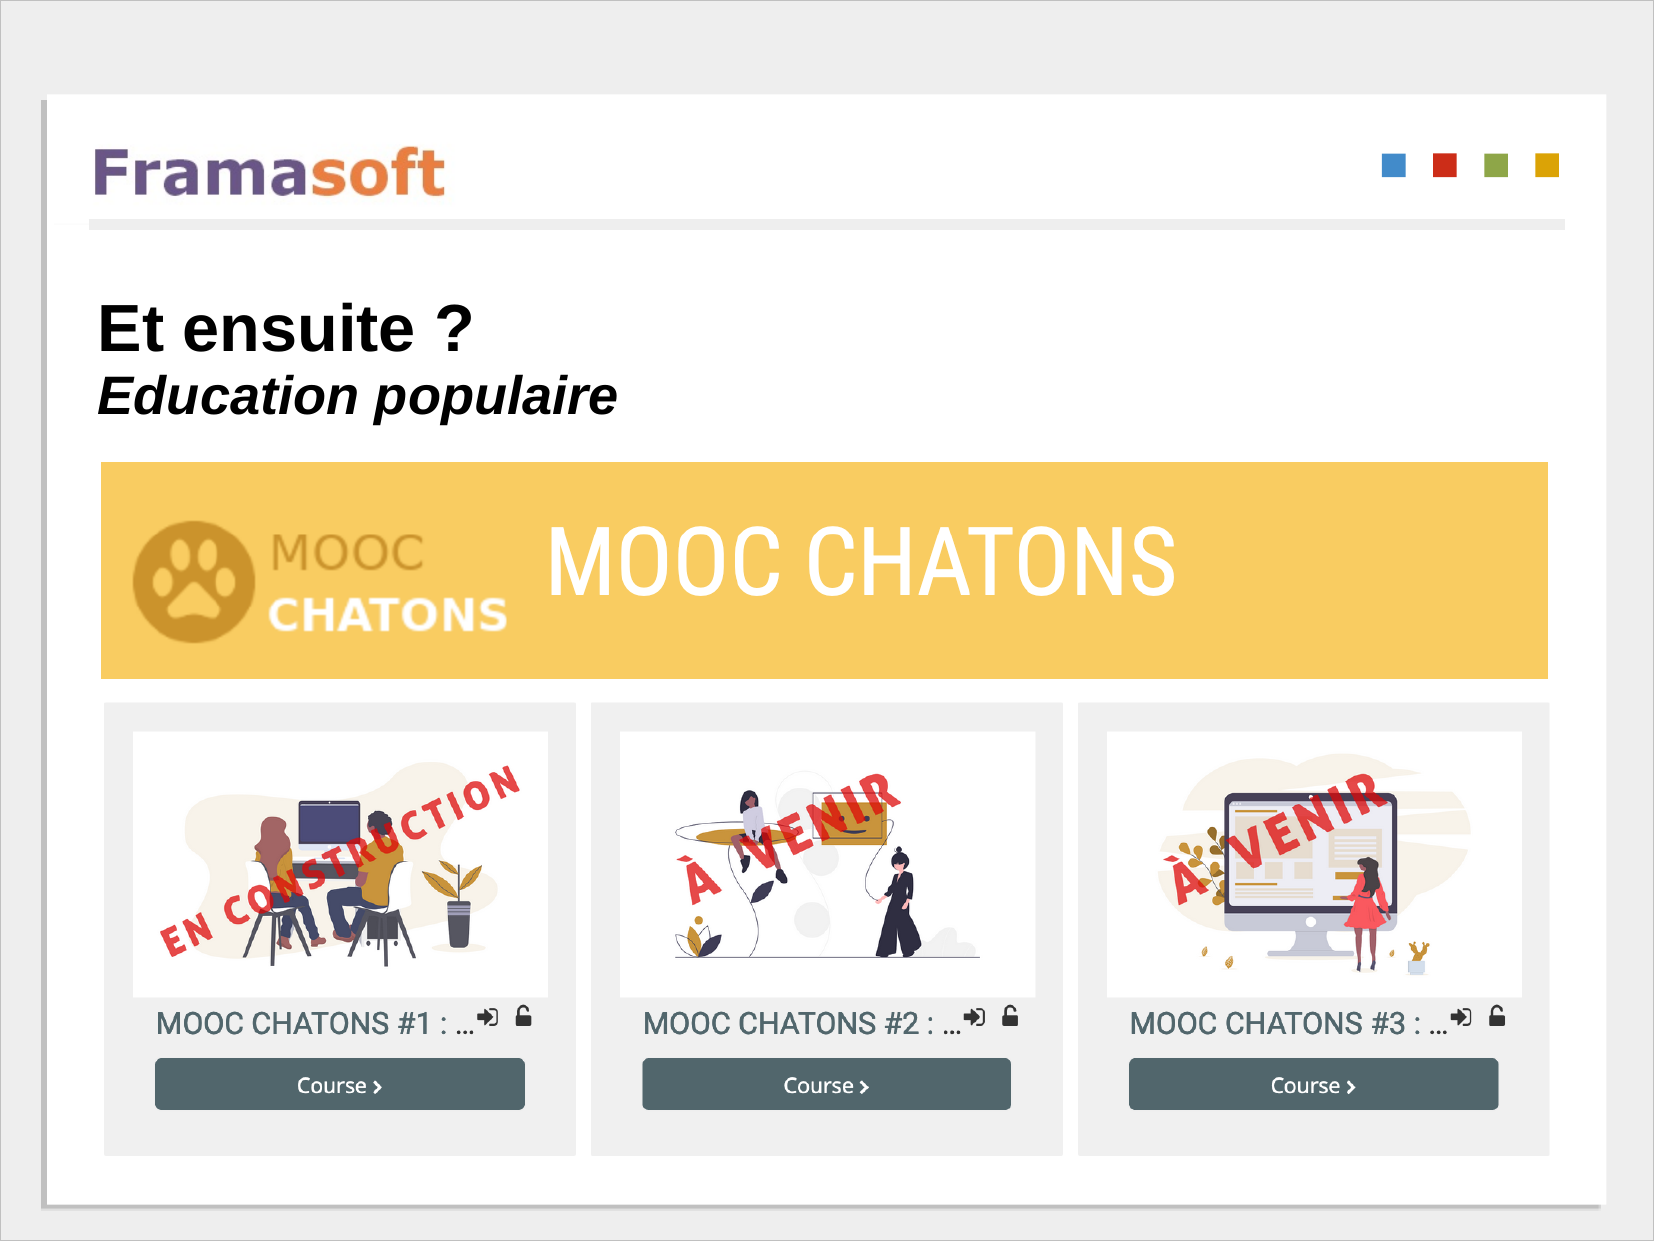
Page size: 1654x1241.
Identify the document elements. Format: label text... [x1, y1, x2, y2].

text_box [0, 0, 1654, 1241]
picture [54, 104, 508, 225]
picture [101, 462, 1548, 679]
picture [88, 690, 1565, 1172]
text_box Et ensuite ? Education populaire [82, 283, 1560, 434]
